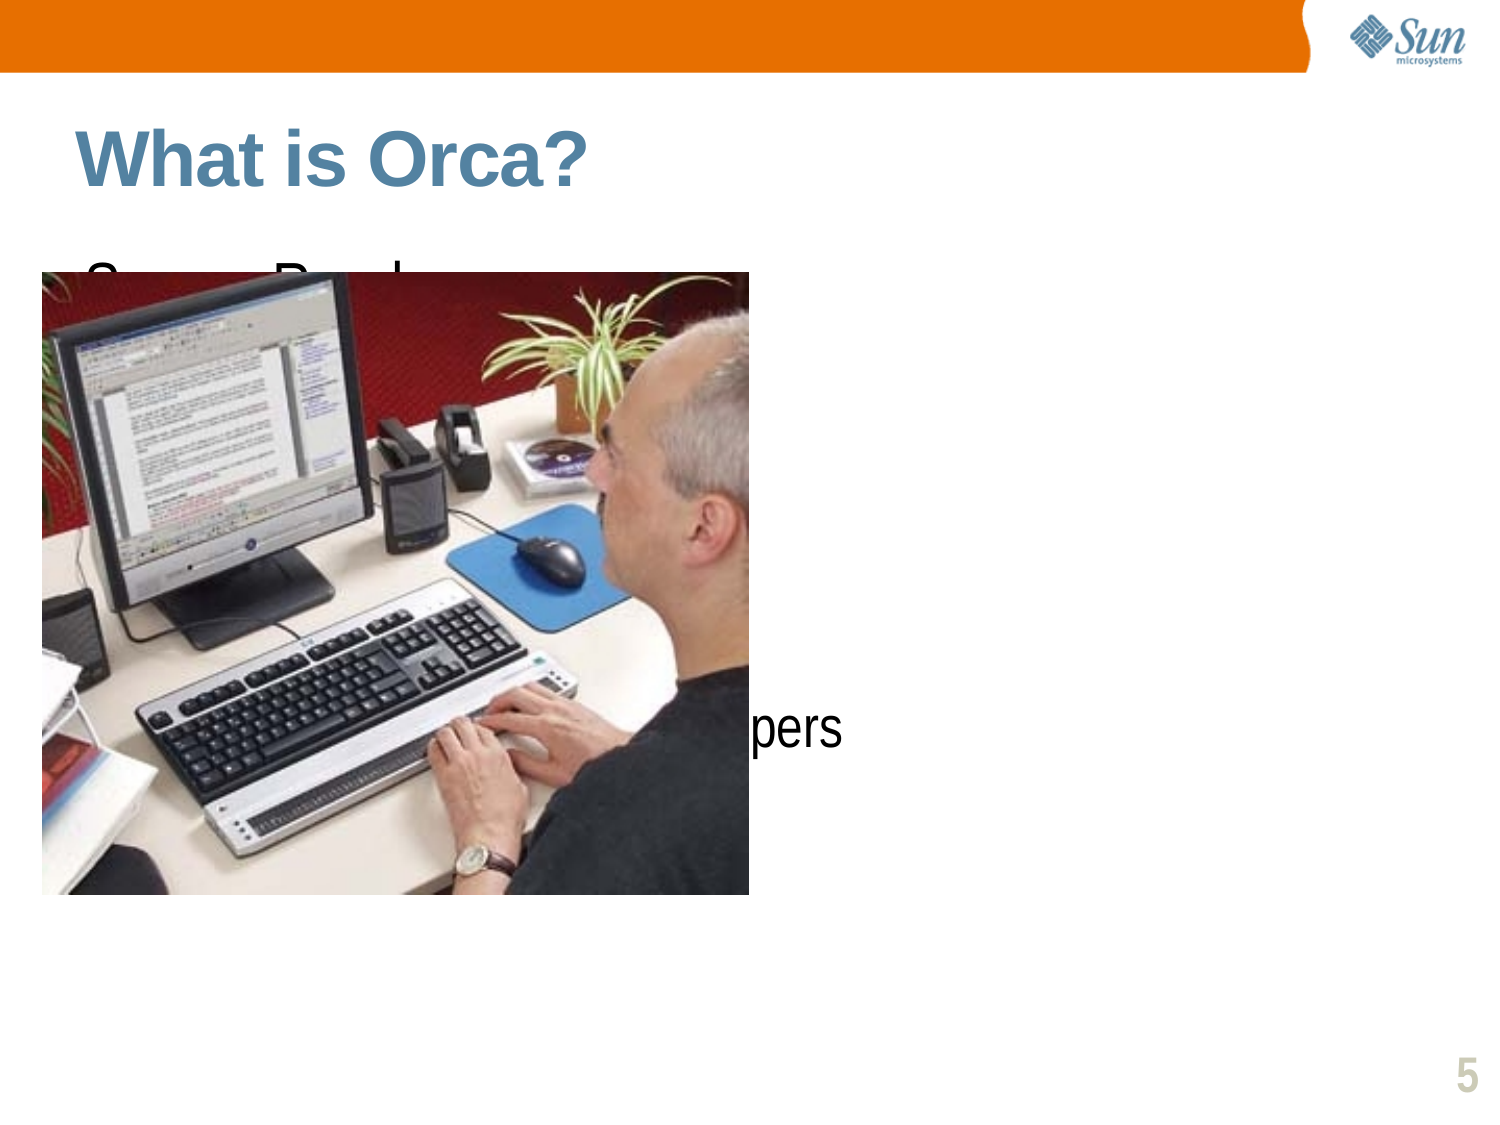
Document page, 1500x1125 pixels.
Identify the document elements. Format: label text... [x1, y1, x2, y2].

picture [0, 0, 1500, 75]
picture [42, 272, 749, 896]
title What is Orca? [75, 122, 1438, 228]
list Screen Reader Speech Braille Magnification Open Source Thriving community of happy users and developers [749, 257, 1402, 1017]
